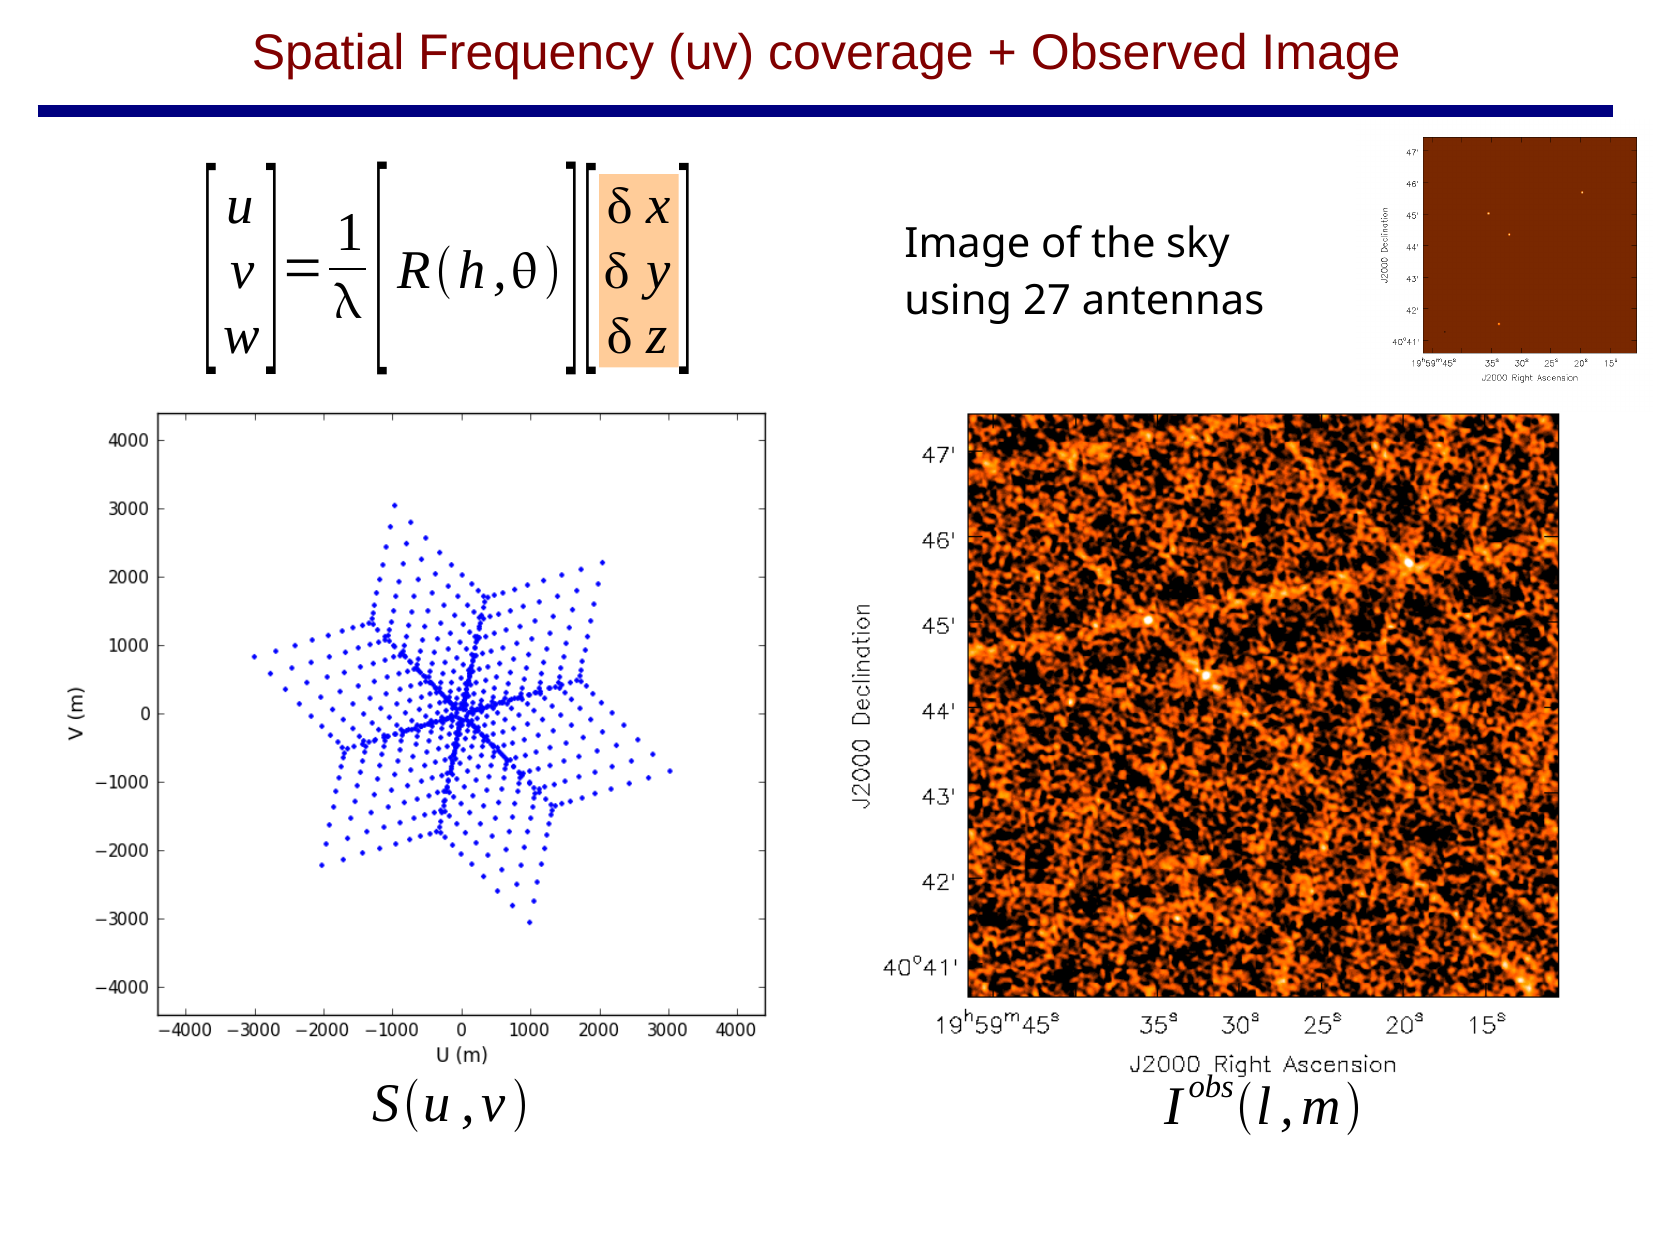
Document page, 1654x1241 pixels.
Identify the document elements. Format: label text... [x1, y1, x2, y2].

chart [355, 1073, 541, 1136]
picture [60, 119, 1653, 1160]
title Spatial Frequency (uv) coverage + Observed Image [82, 15, 1571, 89]
chart [189, 158, 708, 377]
text_box Image of the sky using 27 antennas [889, 148, 1323, 377]
chart [1147, 1070, 1375, 1140]
